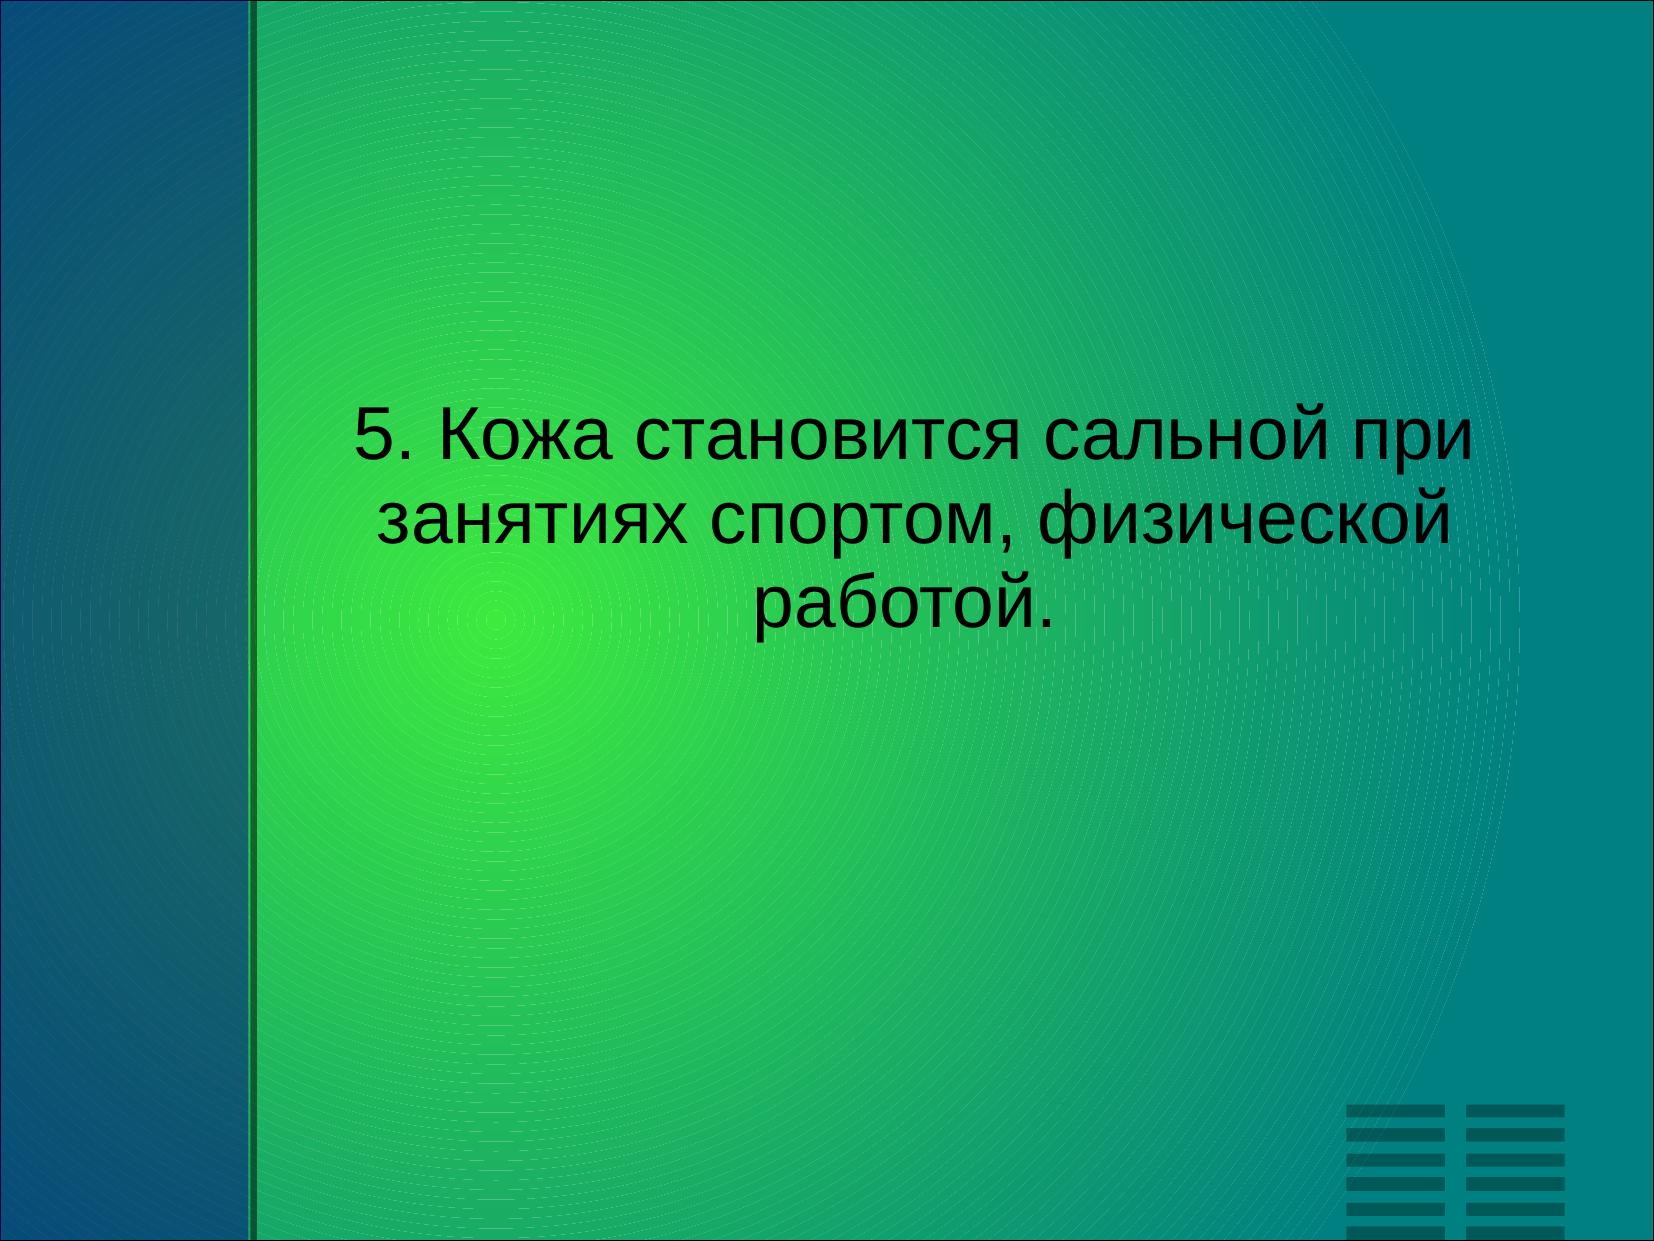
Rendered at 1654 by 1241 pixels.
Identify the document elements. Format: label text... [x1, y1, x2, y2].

text_box 5. Кожа становится сальной при занятиях спортом, физической работой. [295, 383, 1536, 945]
